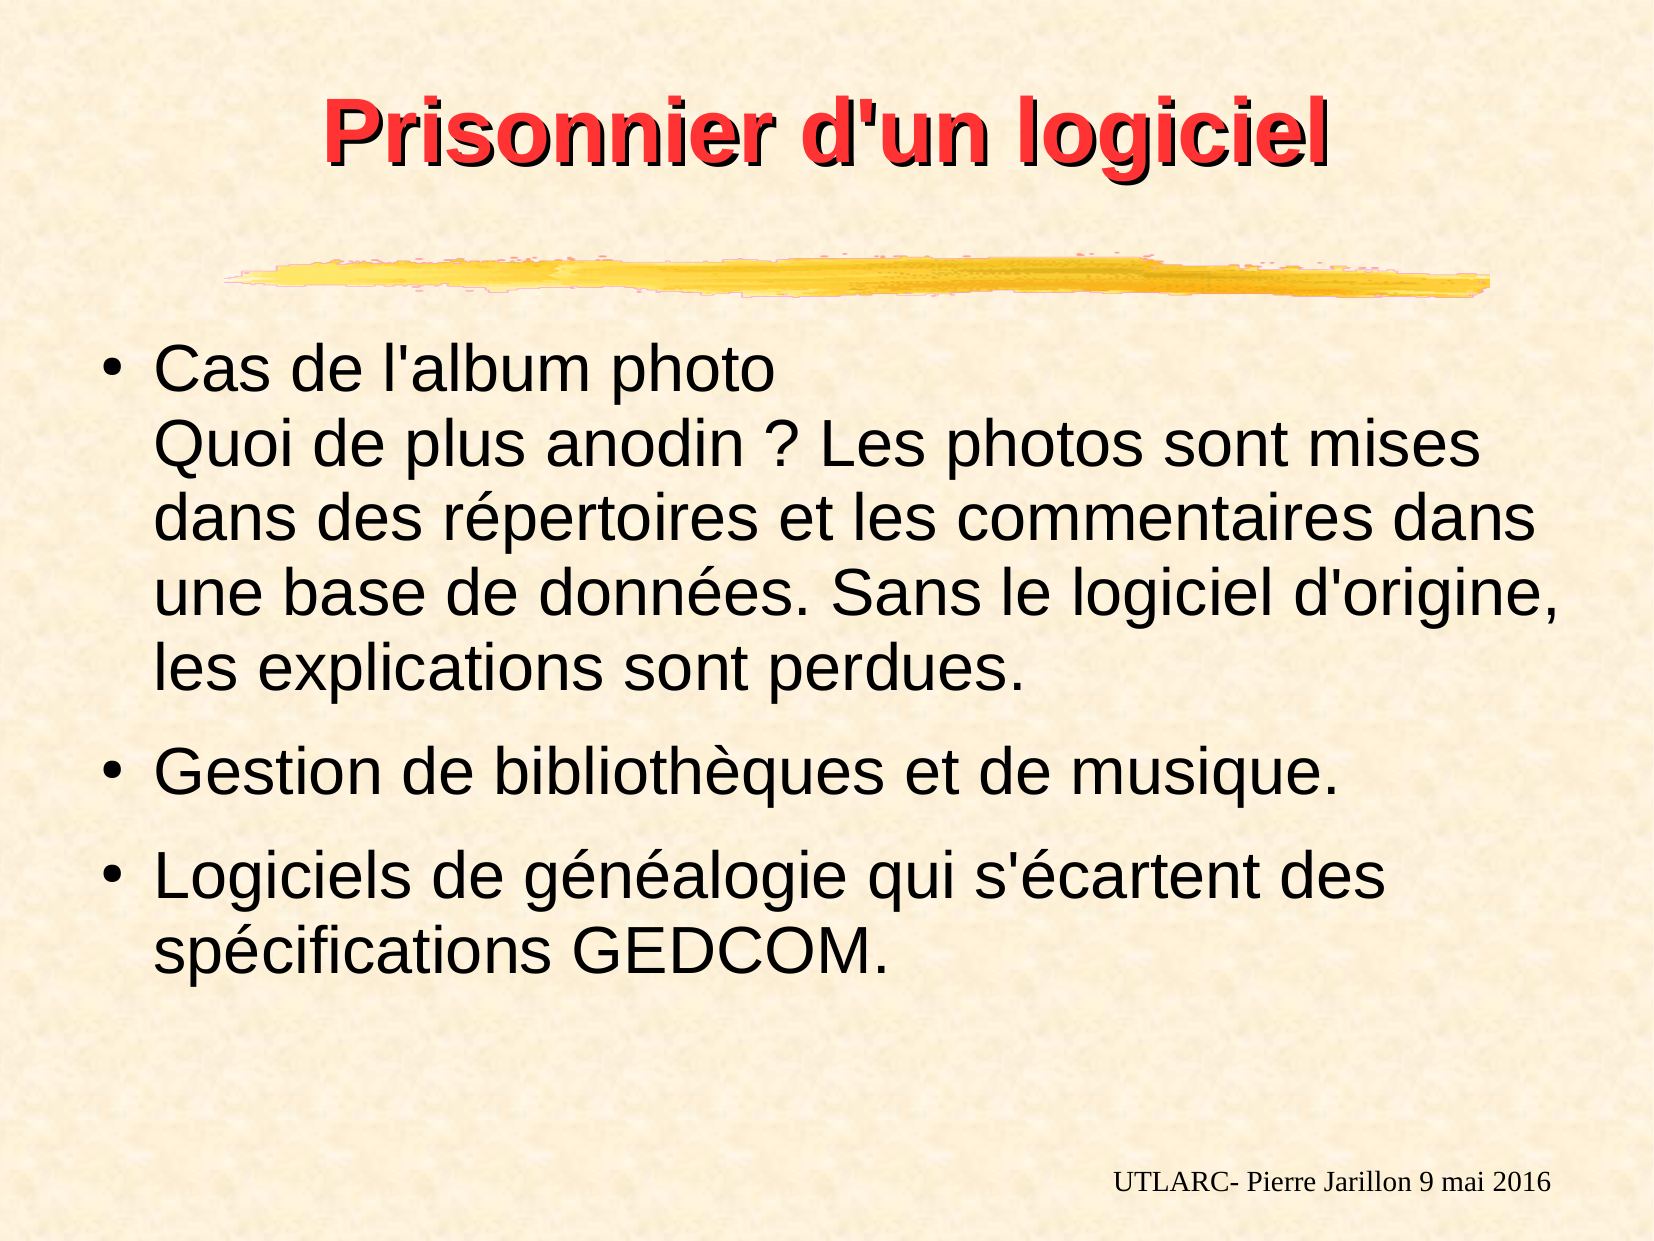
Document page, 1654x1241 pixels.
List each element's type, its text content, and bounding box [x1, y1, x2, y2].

title Prisonnier d'un logiciel [82, 49, 1571, 213]
picture [0, 0, 1654, 1241]
list Cas de l'album photo Quoi de plus anodin ? Les photos sont mises dans des répertoires et les commentaires dans une base de données. Sans le logiciel d'origine, les explications sont perdues. Gestion de bibliothèques et de musique. Logiciels de généalogie qui s'écartent des spécifications GEDCOM. [82, 330, 1571, 1010]
